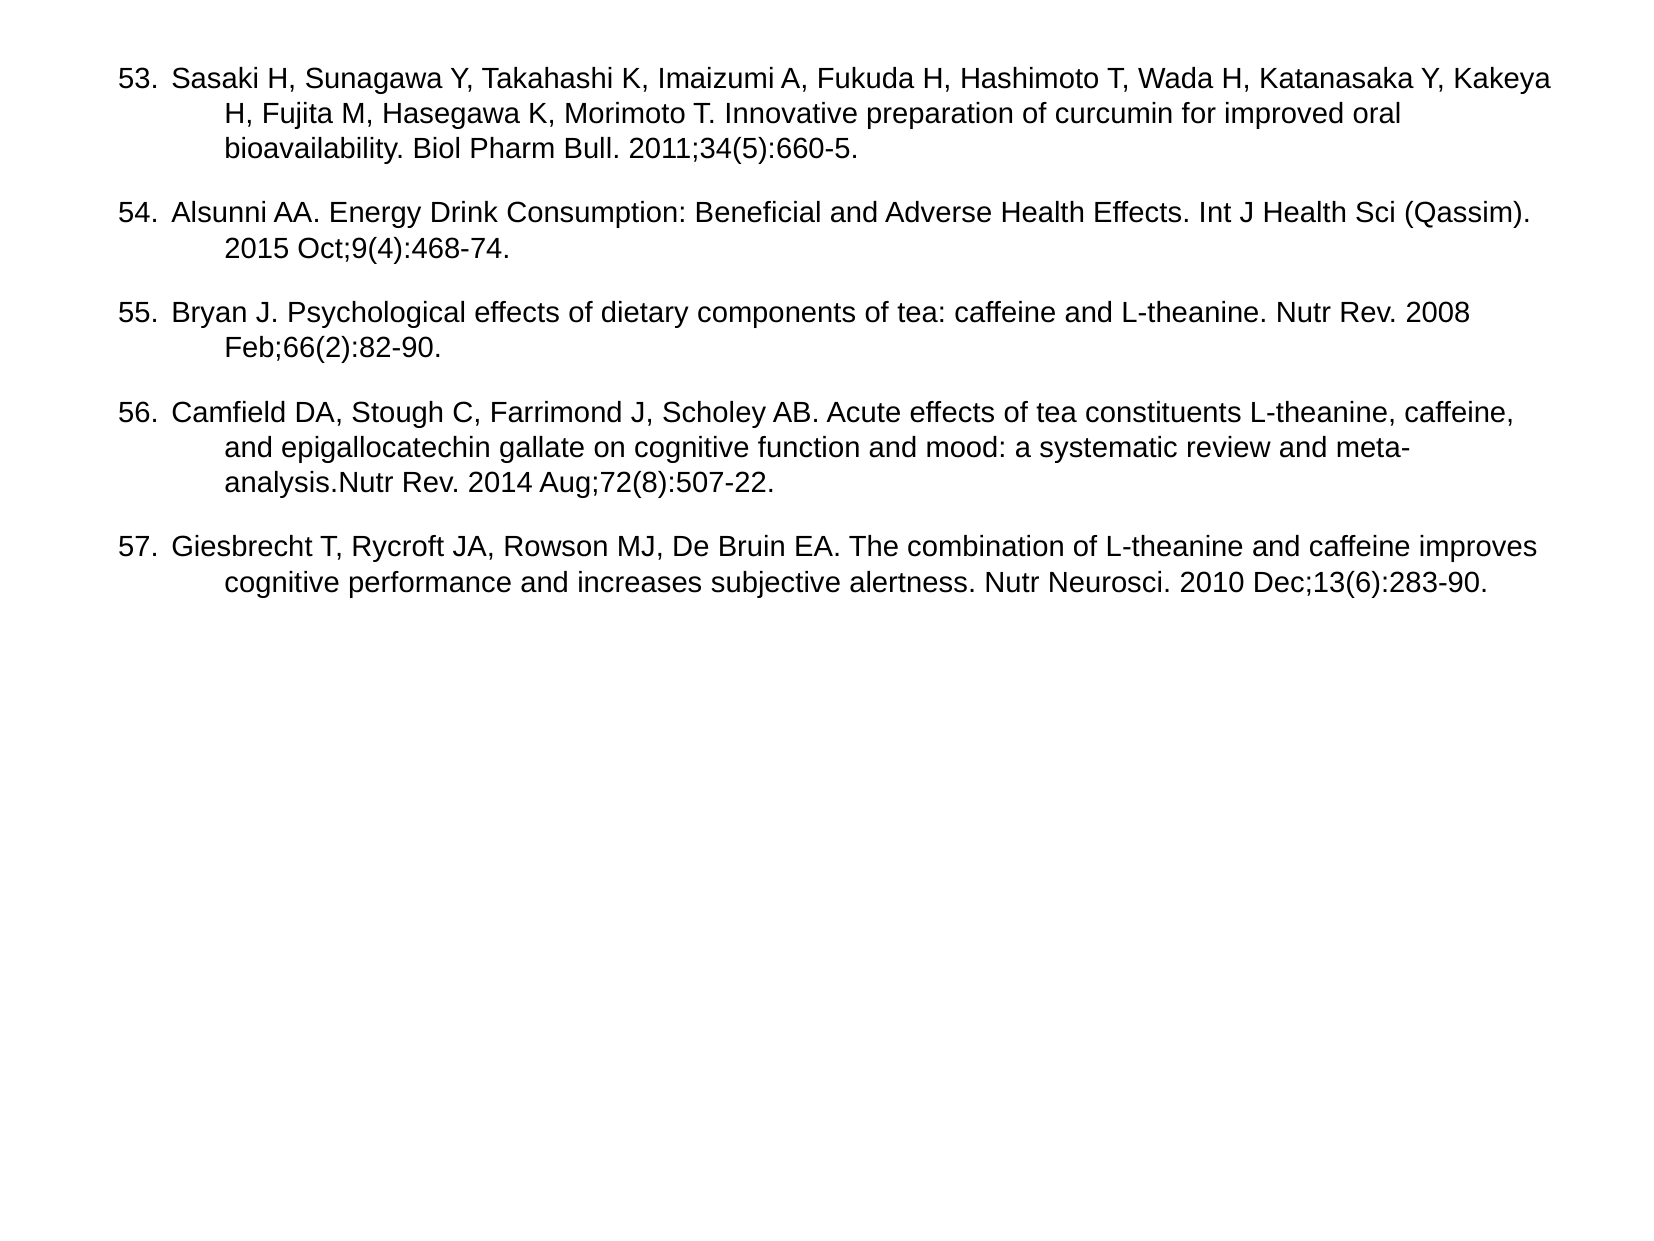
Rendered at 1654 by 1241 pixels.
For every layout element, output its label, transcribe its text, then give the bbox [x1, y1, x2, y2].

list Sasaki H, Sunagawa Y, Takahashi K, Imaizumi A, Fukuda H, Hashimoto T, Wada H, Katanasaka Y, Kakeya H, Fujita M, Hasegawa K, Morimoto T. Innovative preparation of curcumin for improved oral bioavailability. Biol Pharm Bull. 2011;34(5):660-5. Alsunni AA. Energy Drink Consumption: Beneficial and Adverse Health Effects. Int J Health Sci (Qassim). 2015 Oct;9(4):468-74. Bryan J. Psychological effects of dietary components of tea: caffeine and L-theanine. Nutr Rev. 2008 Feb;66(2):82-90. Camfield DA, Stough C, Farrimond J, Scholey AB. Acute effects of tea constituents L-theanine, caffeine, and epigallocatechin gallate on cognitive function and mood: a systematic review and meta-analysis.Nutr Rev. 2014 Aug;72(8):507-22. Giesbrecht T, Rycroft JA, Rowson MJ, De Bruin EA. The combination of L-theanine and caffeine improves cognitive performance and increases subjective alertness. Nutr Neurosci. 2010 Dec;13(6):283-90. [82, 59, 1571, 1182]
